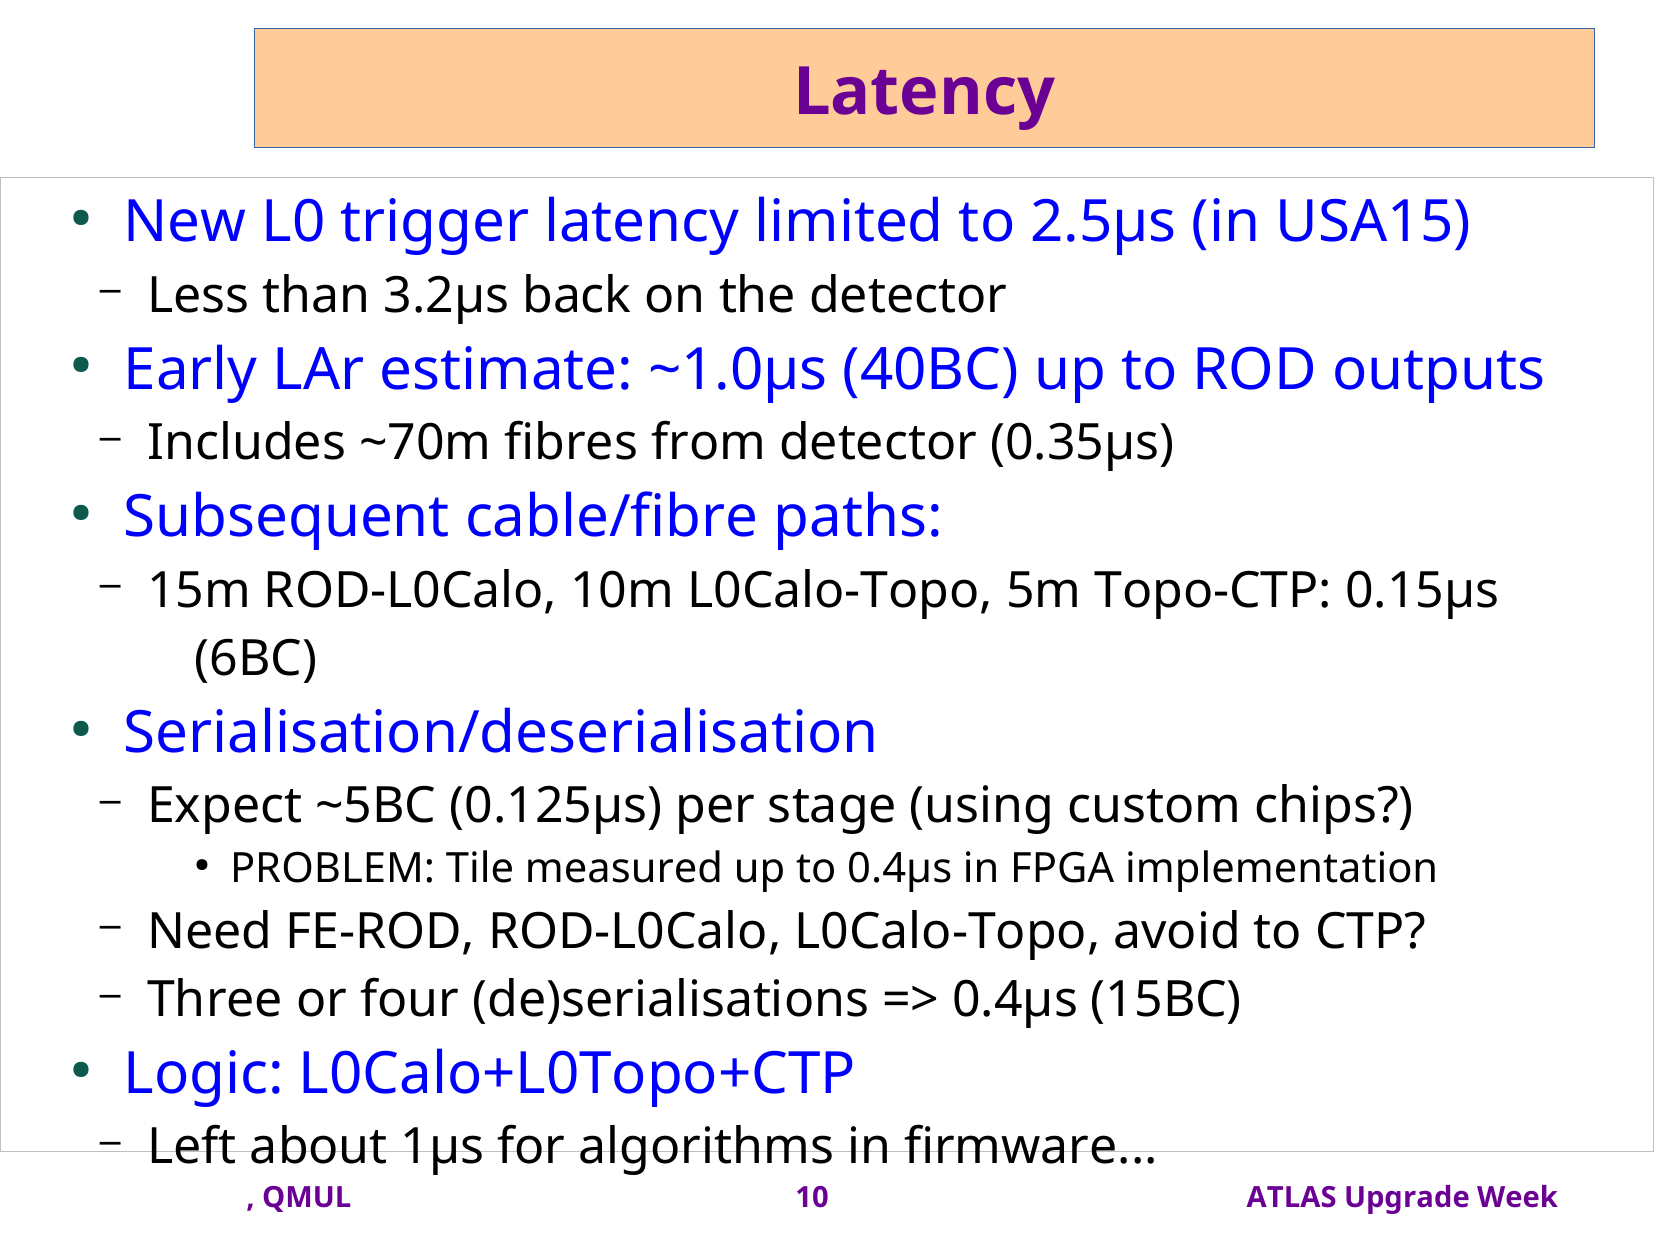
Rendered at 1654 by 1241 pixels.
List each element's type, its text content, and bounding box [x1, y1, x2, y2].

title Latency [254, 28, 1595, 148]
list New L0 trigger latency limited to 2.5µs (in USA15) Less than 3.2µs back on the detector Early LAr estimate: ~1.0µs (40BC) up to ROD outputs Includes ~70m fibres from detector (0.35µs) Subsequent cable/fibre paths: 15m ROD-L0Calo, 10m L0Calo-Topo, 5m Topo-CTP: 0.15µs (6BC) Serialisation/deserialisation Expect ~5BC (0.125µs) per stage (using custom chips?) PROBLEM: Tile measured up to 0.4µs in FPGA implementation Need FE-ROD, ROD-L0Calo, L0Calo-Topo, avoid to CTP? Three or four (de)serialisations => 0.4µs (15BC) Logic: L0Calo+L0Topo+CTP Left about 1µs for algorithms in firmware... [52, 179, 1635, 1138]
